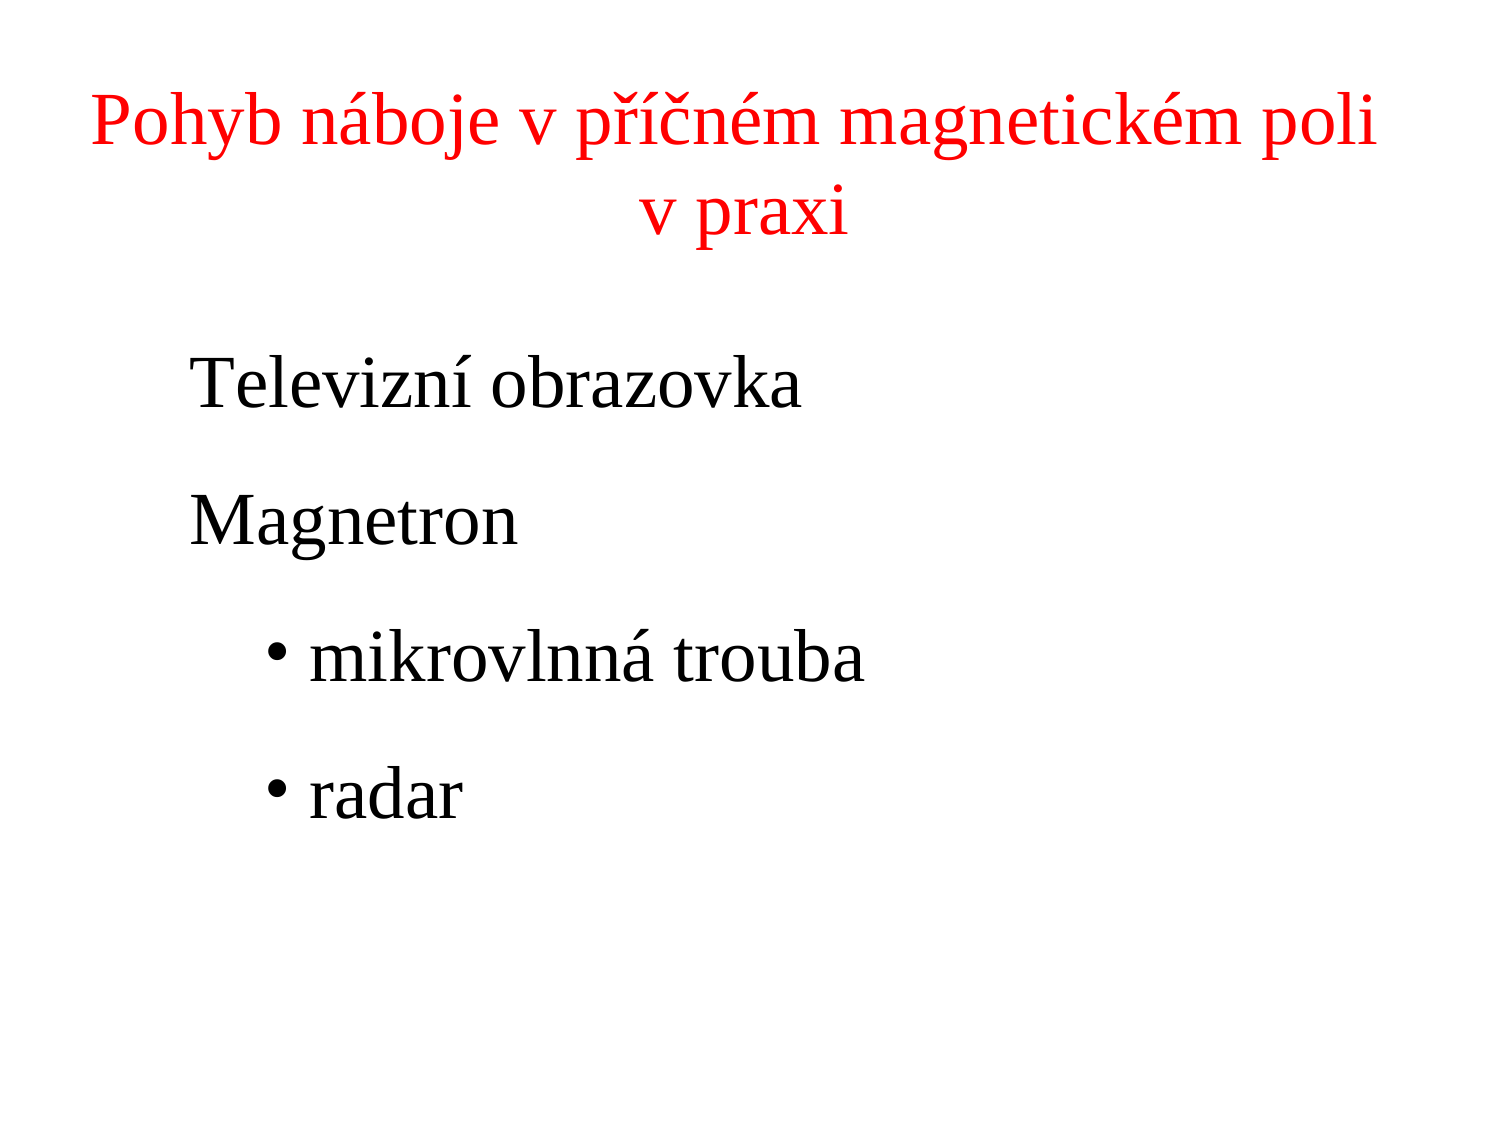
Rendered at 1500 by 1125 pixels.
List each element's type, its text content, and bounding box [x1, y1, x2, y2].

text_box Televizní obrazovka Magnetron mikrovlnná trouba radar [174, 324, 1451, 841]
text_box Pohyb náboje v příčném magnetickém poli v praxi [76, 62, 1413, 258]
